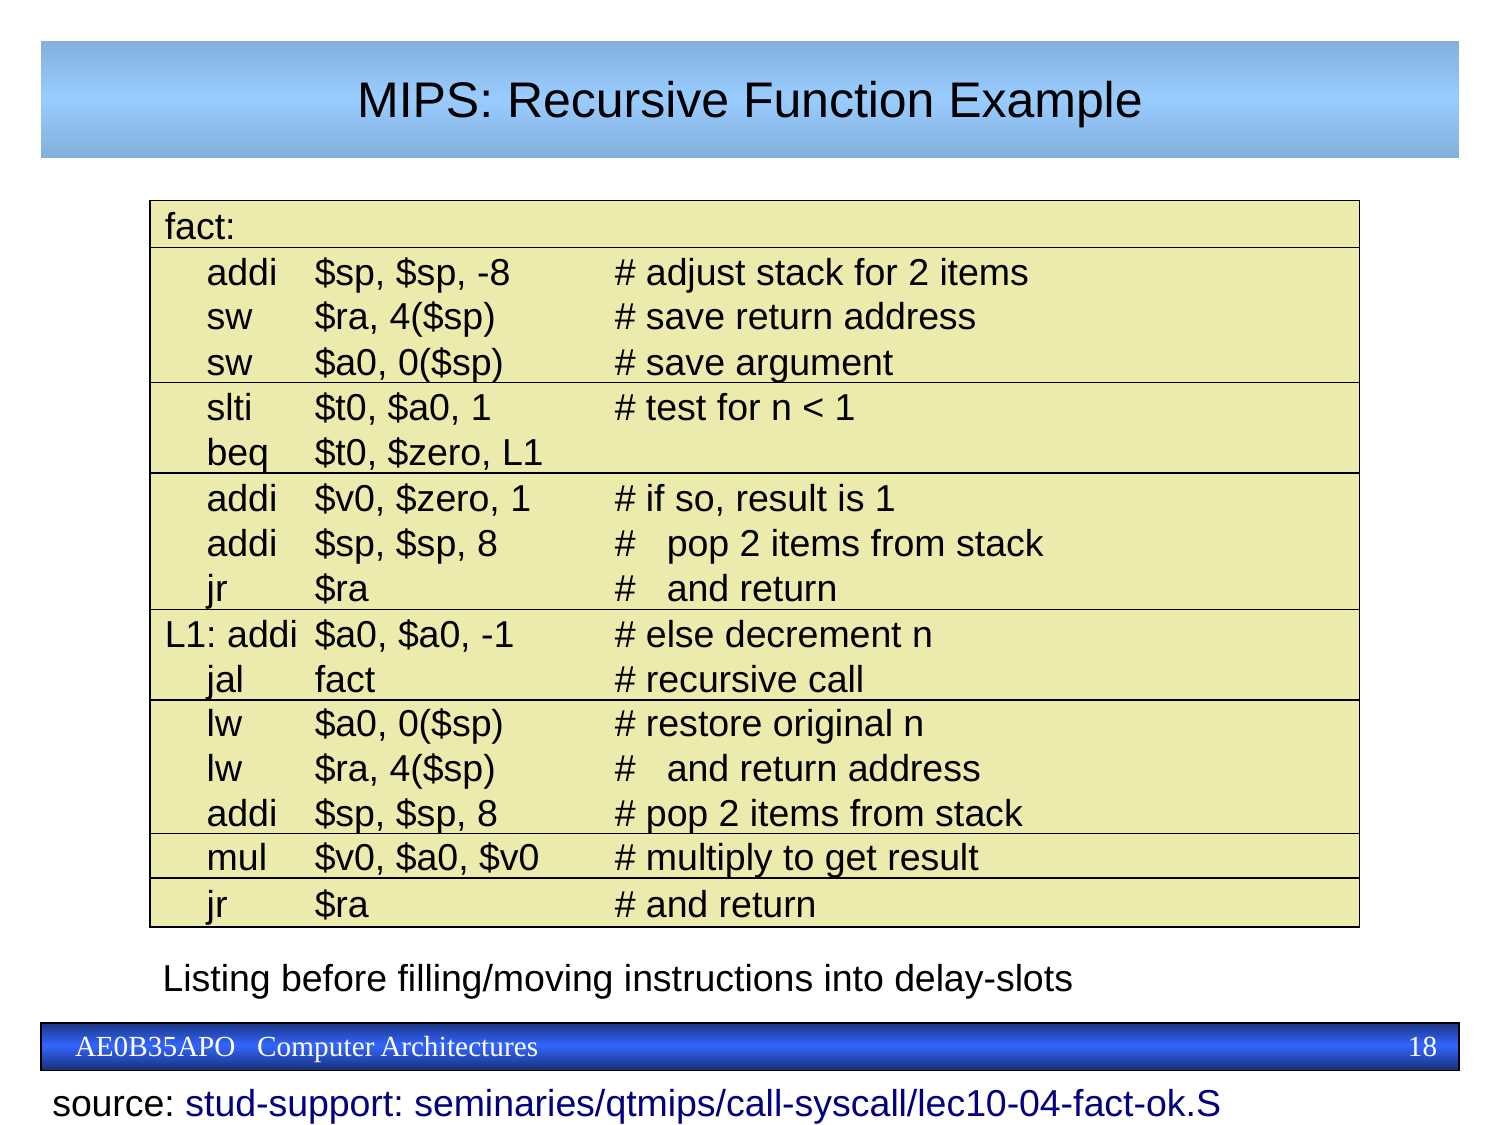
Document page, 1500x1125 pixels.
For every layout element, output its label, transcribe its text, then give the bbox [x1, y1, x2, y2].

text_box source: stud-support: seminaries/qtmips/call-syscall/lec10-04-fact-ok.S [37, 1074, 1438, 1125]
text_box L1: addi $a0, $a0, -1 # else decrement n jal fact # recursive call [149, 609, 1360, 700]
text_box fact: [149, 200, 1360, 247]
text_box jr $ra # and return [149, 878, 1360, 928]
text_box slti $t0, $a0, 1 # test for n < 1 beq $t0, $zero, L1 [149, 382, 1360, 473]
text_box lw $a0, 0($sp) # restore original n lw $ra, 4($sp) # and return address addi $sp, $sp, 8 # pop 2 items from stack [149, 700, 1360, 833]
text_box mul $v0, $a0, $v0 # multiply to get result [149, 833, 1360, 878]
title MIPS: Recursive Function Example [41, 41, 1459, 158]
text_box Listing before filling/moving instructions into delay-slots [147, 949, 1298, 1007]
text_box addi $sp, $sp, -8 # adjust stack for 2 items sw $ra, 4($sp) # save return address sw $a0, 0($sp) # save argument [149, 247, 1360, 382]
text_box addi $v0, $zero, 1 # if so, result is 1 addi $sp, $sp, 8 # pop 2 items from stack jr $ra # and return [149, 473, 1360, 609]
